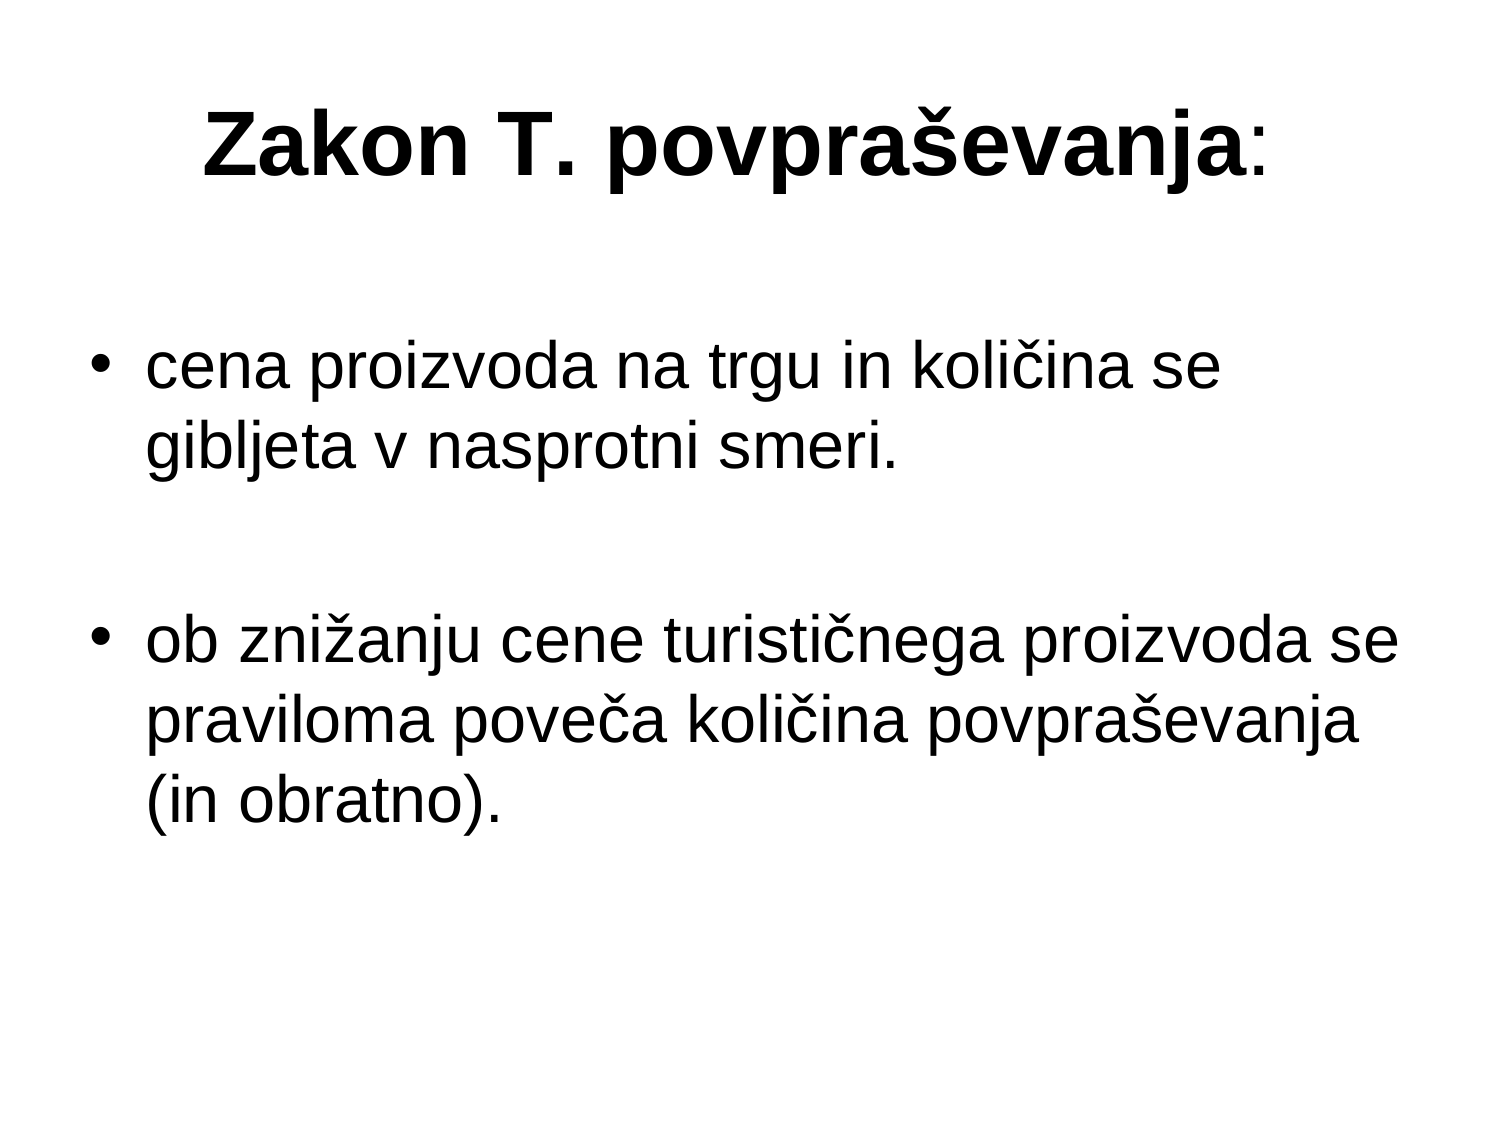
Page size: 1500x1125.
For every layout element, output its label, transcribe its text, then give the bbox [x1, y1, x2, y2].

list cena proizvoda na trgu in količina se gibljeta v nasprotni smeri. ob znižanju cene turističnega proizvoda se praviloma poveča količina povpraševanja (in obratno). [75, 314, 1426, 1006]
title Zakon T. povpraševanja: [75, 45, 1426, 233]
